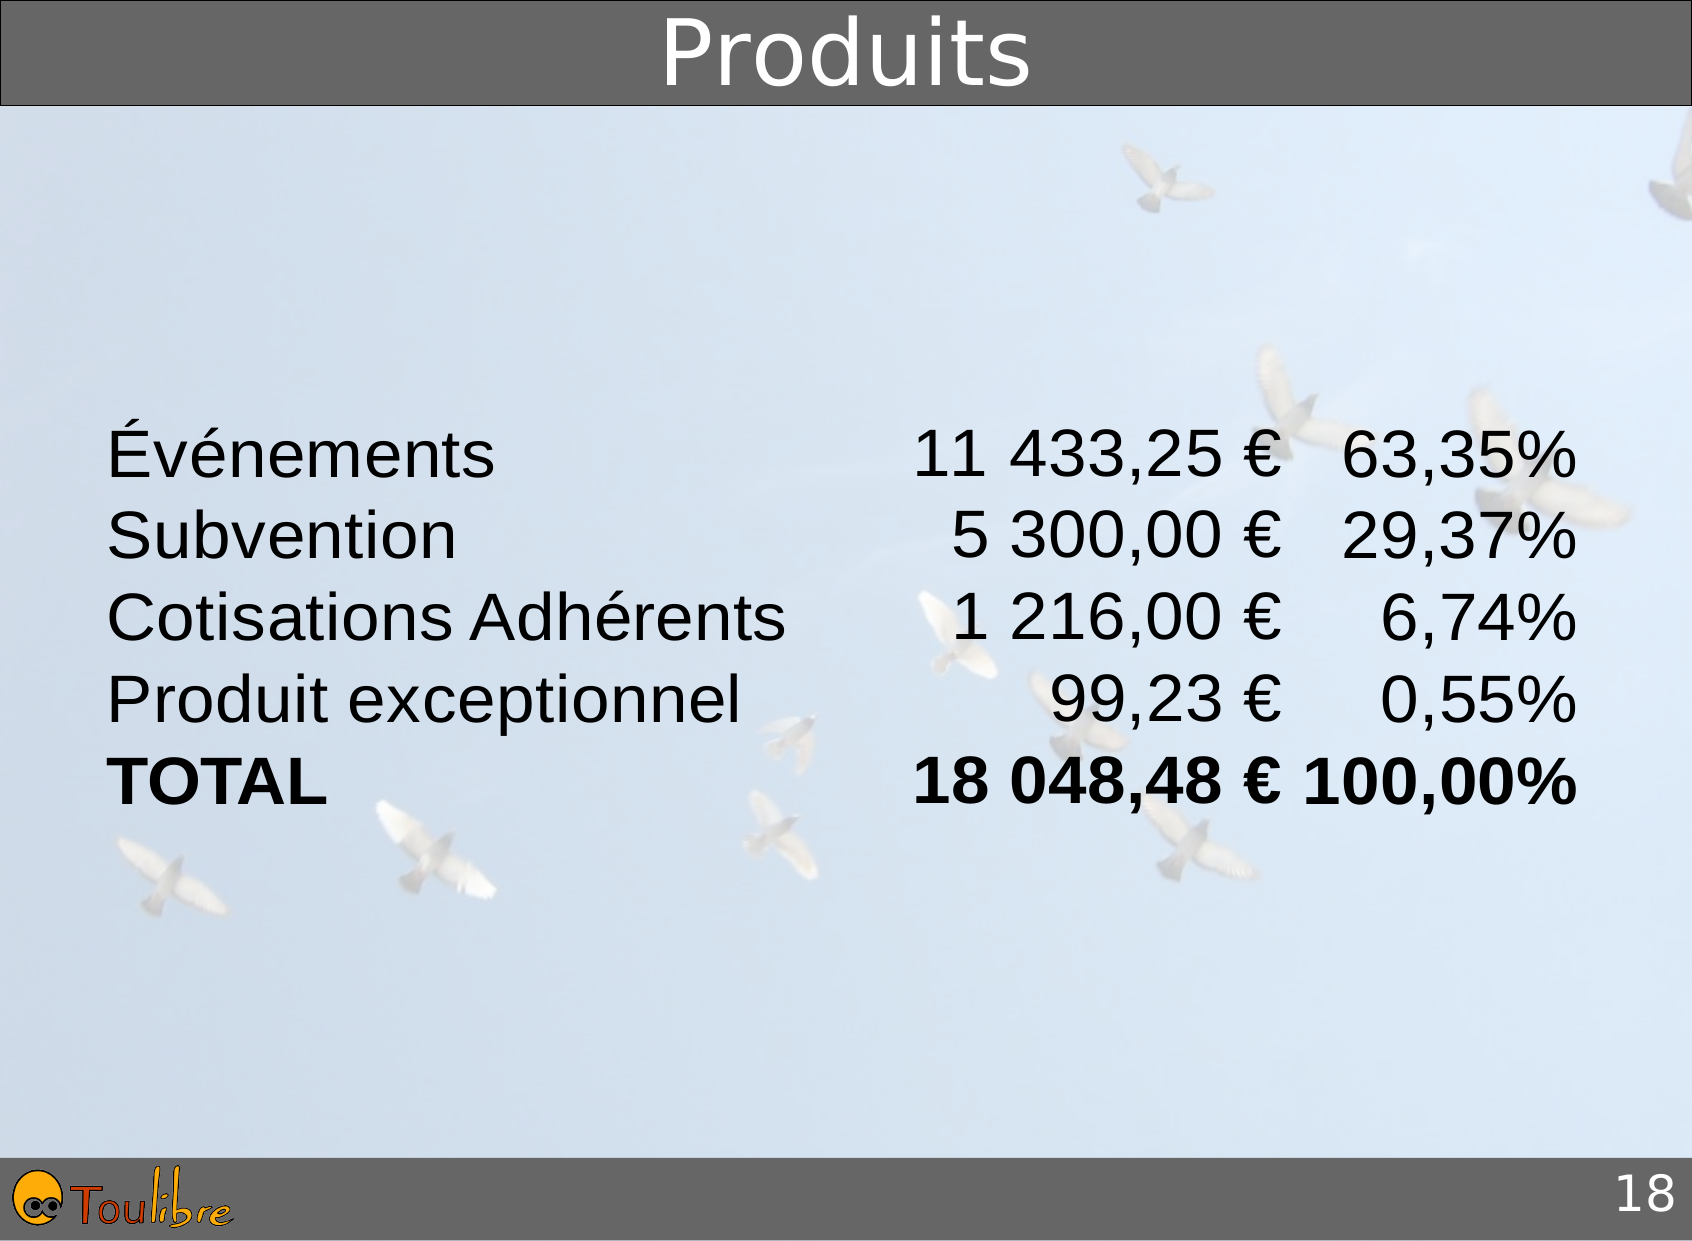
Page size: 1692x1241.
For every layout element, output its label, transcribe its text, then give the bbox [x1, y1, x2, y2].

title Produits [0, 0, 1692, 108]
picture [12, 1165, 234, 1228]
chart [104, 412, 1584, 825]
